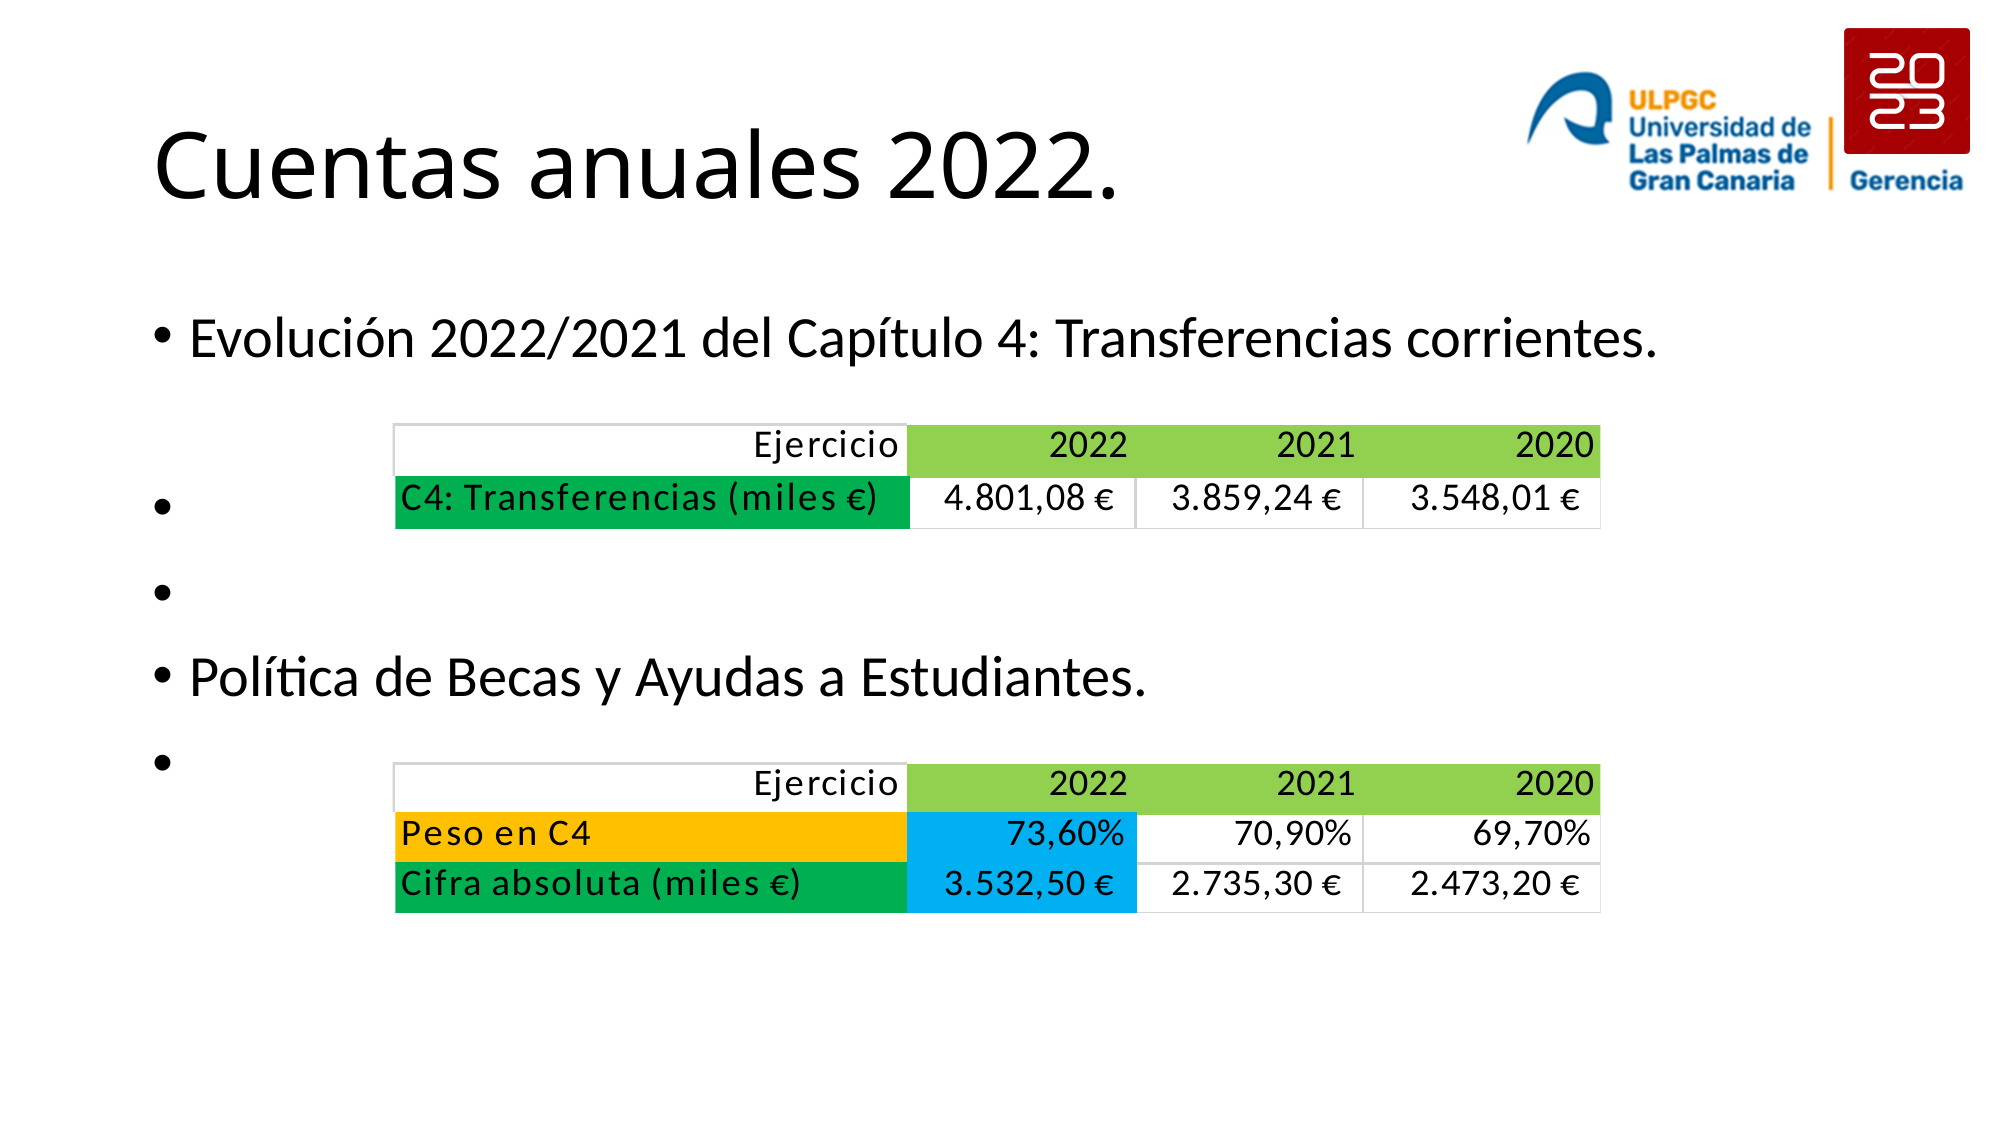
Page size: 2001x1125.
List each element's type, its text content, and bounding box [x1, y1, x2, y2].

picture [392, 423, 1604, 531]
picture [1493, 24, 2000, 232]
picture [392, 762, 1604, 915]
list Evolución 2022/2021 del Capítulo 4: Transferencias corrientes. Política de Becas y Ayudas a Estudiantes. [137, 299, 1863, 1014]
title Cuentas anuales 2022. [137, 59, 1863, 278]
